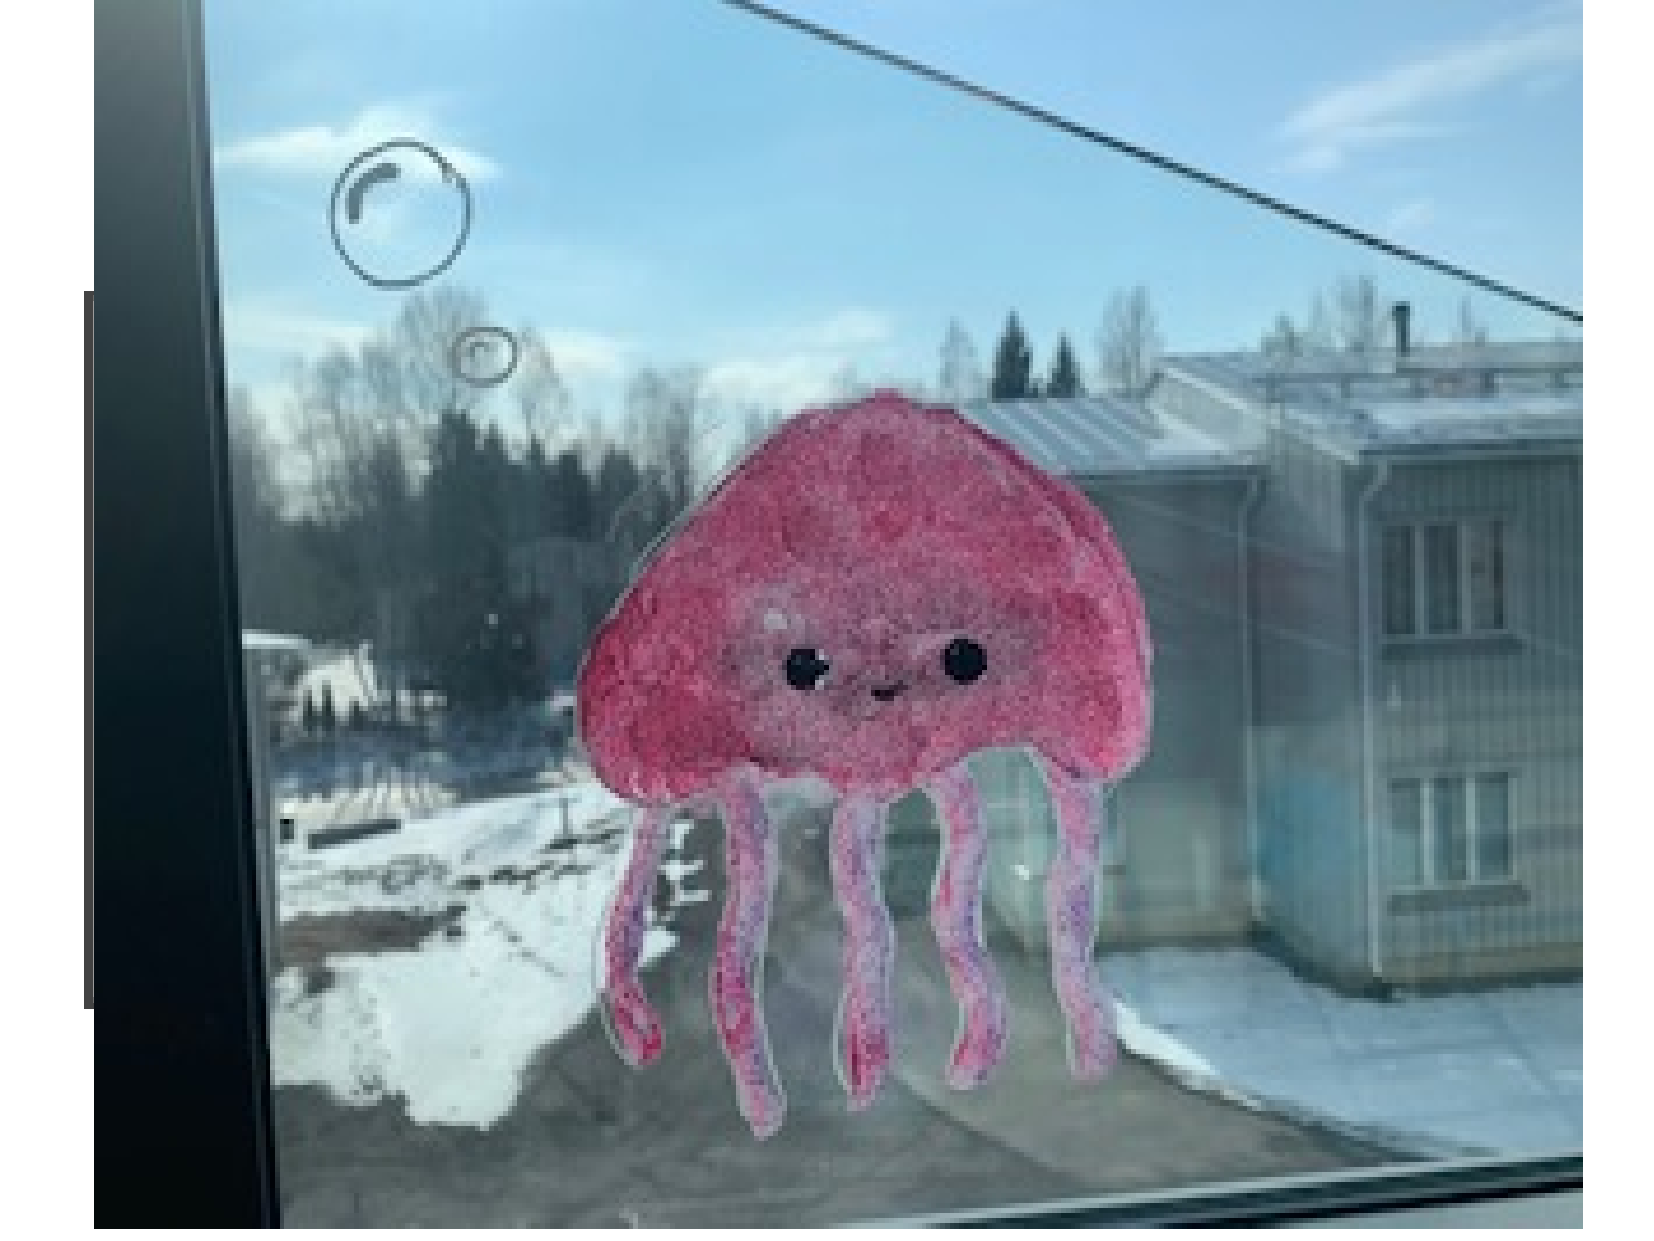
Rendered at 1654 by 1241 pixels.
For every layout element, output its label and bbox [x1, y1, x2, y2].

picture [94, 0, 1583, 1229]
text_box [82, 290, 94, 1010]
